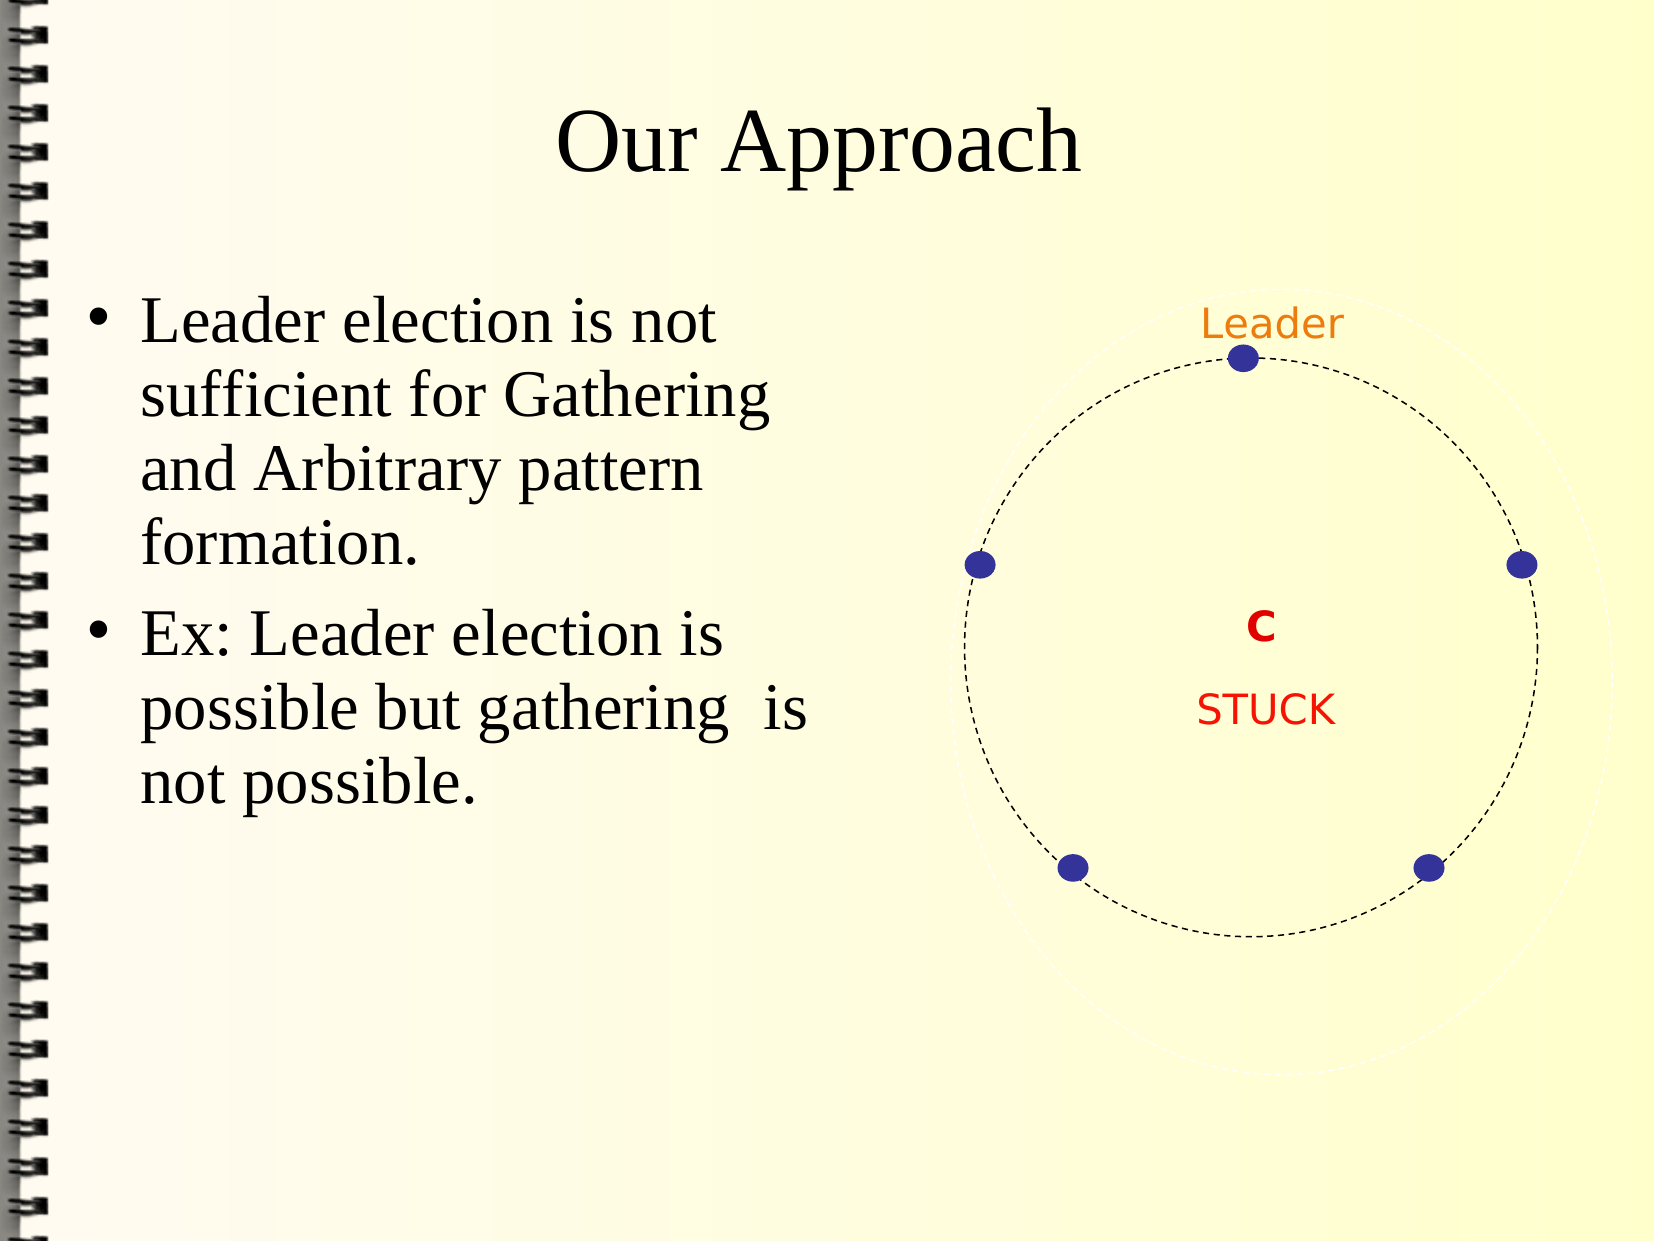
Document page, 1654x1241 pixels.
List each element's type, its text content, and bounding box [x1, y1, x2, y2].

text_box [1227, 355, 1259, 373]
text_box [1506, 550, 1538, 579]
text_box C [1231, 592, 1292, 658]
text_box STUCK [1181, 675, 1351, 741]
title Our Approach [75, 37, 1564, 245]
text_box [964, 550, 996, 579]
text_box [1057, 854, 1089, 882]
text_box [1413, 854, 1445, 882]
list Leader election is not sufficient for Gathering and Arbitrary pattern formation. Ex: Leader election is possible but gathering is not possible. [55, 275, 882, 1158]
text_box Leader [1185, 289, 1360, 355]
picture [0, 0, 1654, 1241]
